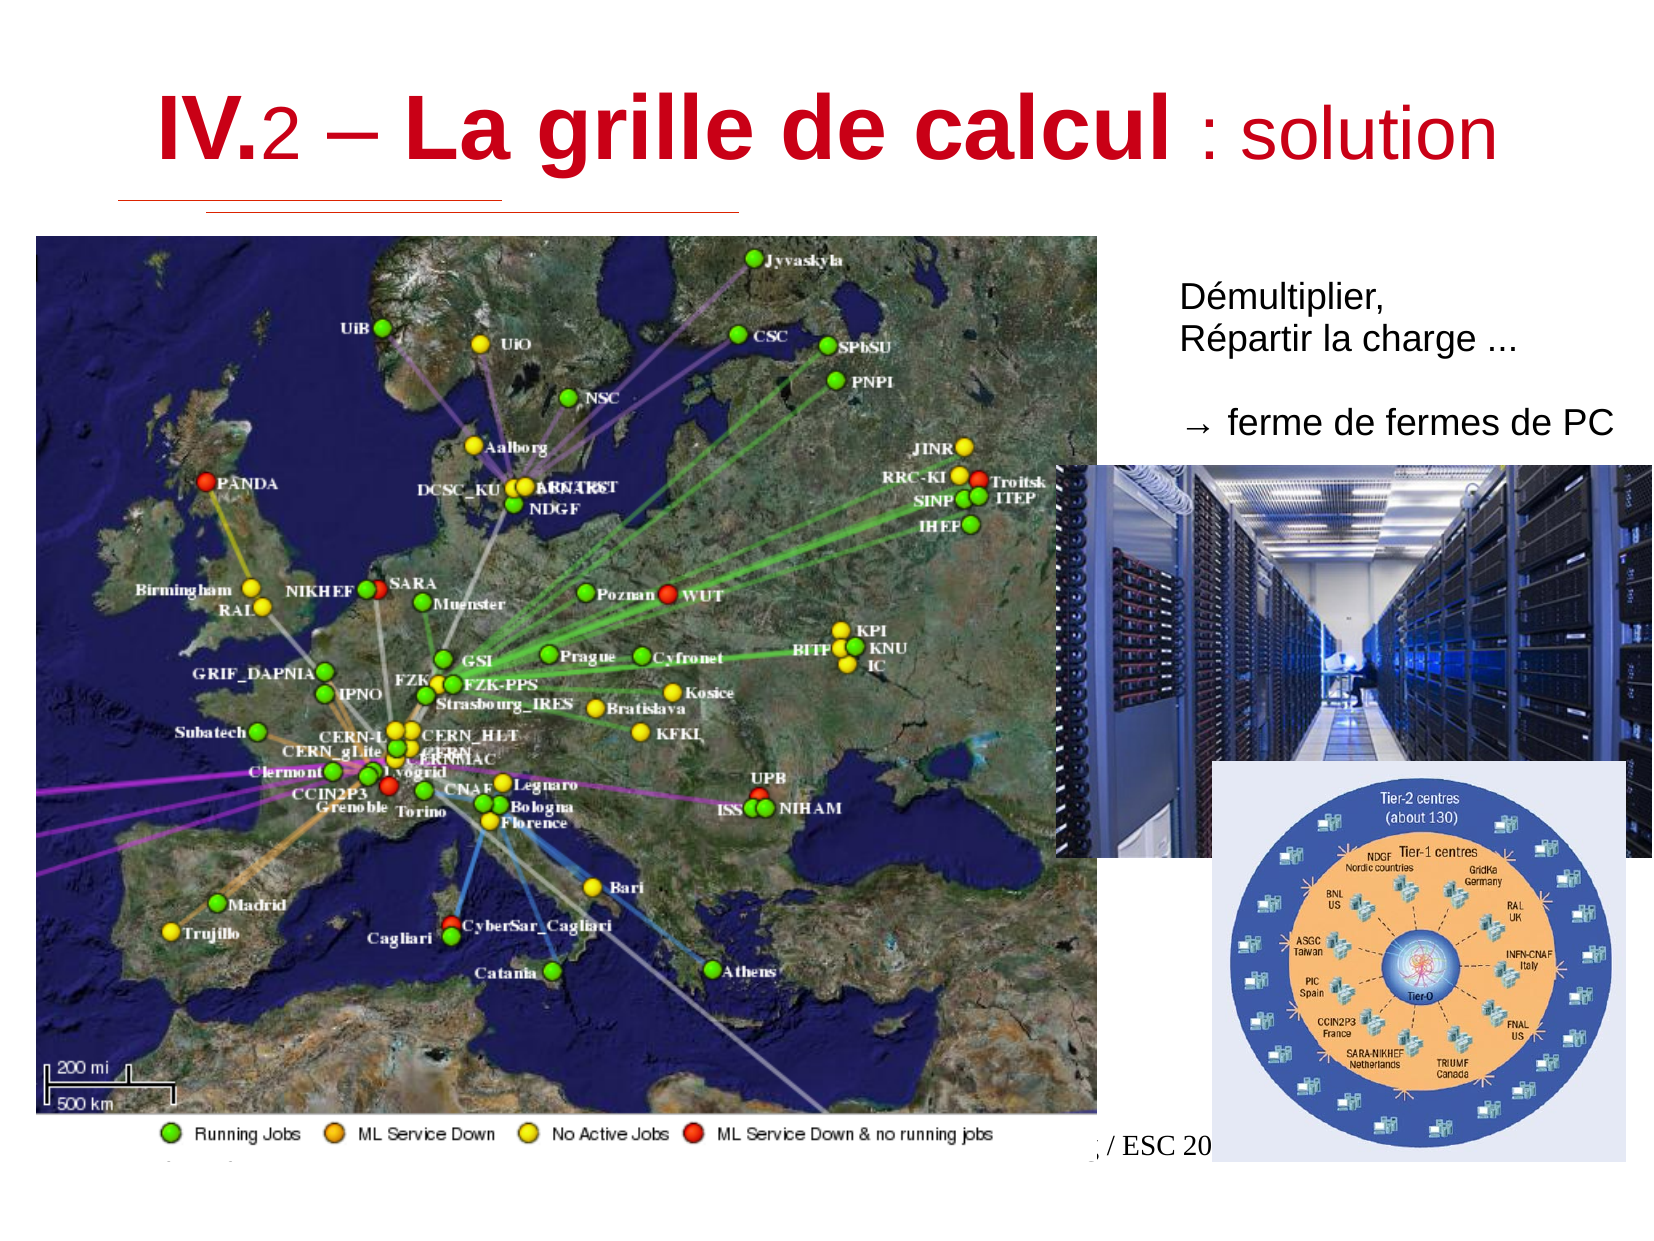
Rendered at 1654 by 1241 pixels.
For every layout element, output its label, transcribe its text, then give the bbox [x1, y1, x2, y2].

title IV.2 – La grille de calcul : solution [82, 49, 1625, 207]
picture [36, 236, 1652, 1162]
text_box Démultiplier, Répartir la charge ... → ferme de fermes de PC [1164, 268, 1630, 452]
